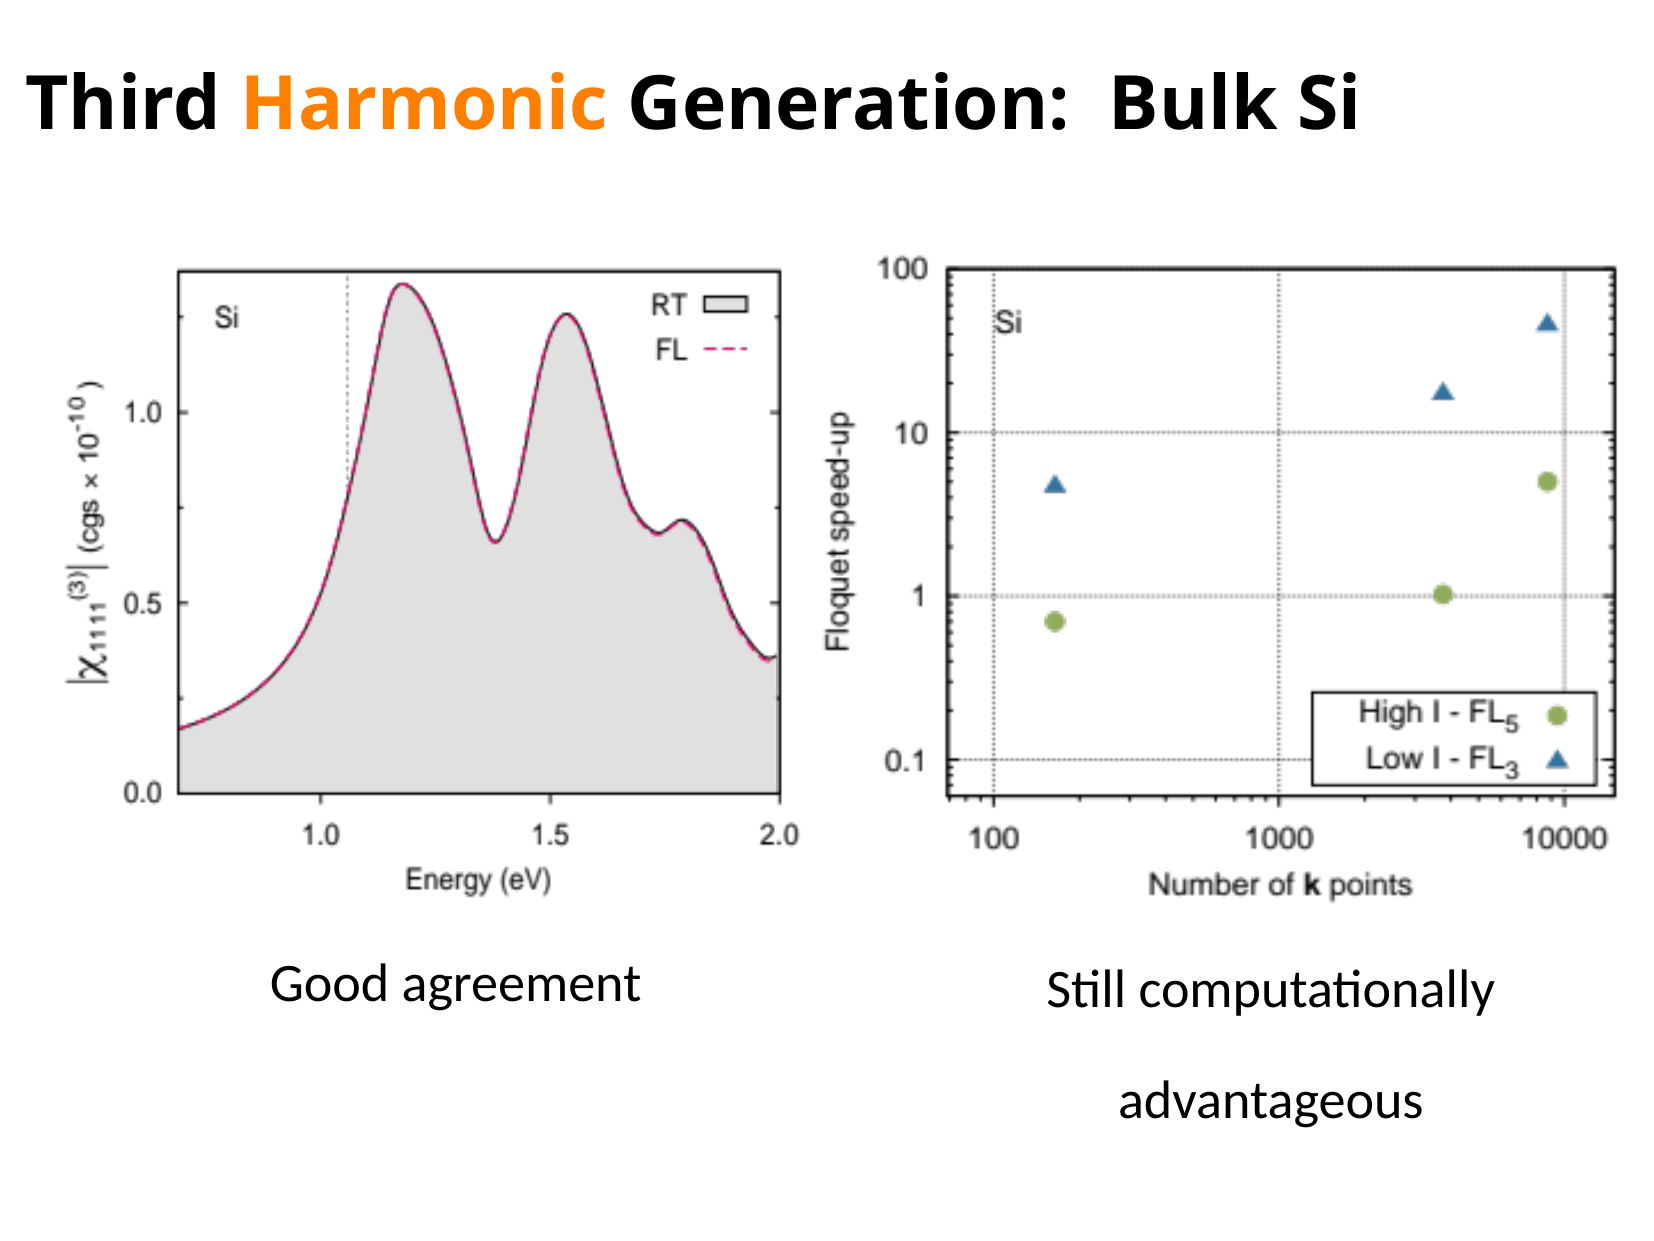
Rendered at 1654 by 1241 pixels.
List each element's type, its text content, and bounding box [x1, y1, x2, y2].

title Third Harmonic Generation: Bulk Si [10, 0, 1437, 211]
text_box Good agreement [255, 901, 706, 1020]
text_box Still computationally advantageous [967, 900, 1576, 1137]
picture [61, 228, 1654, 914]
